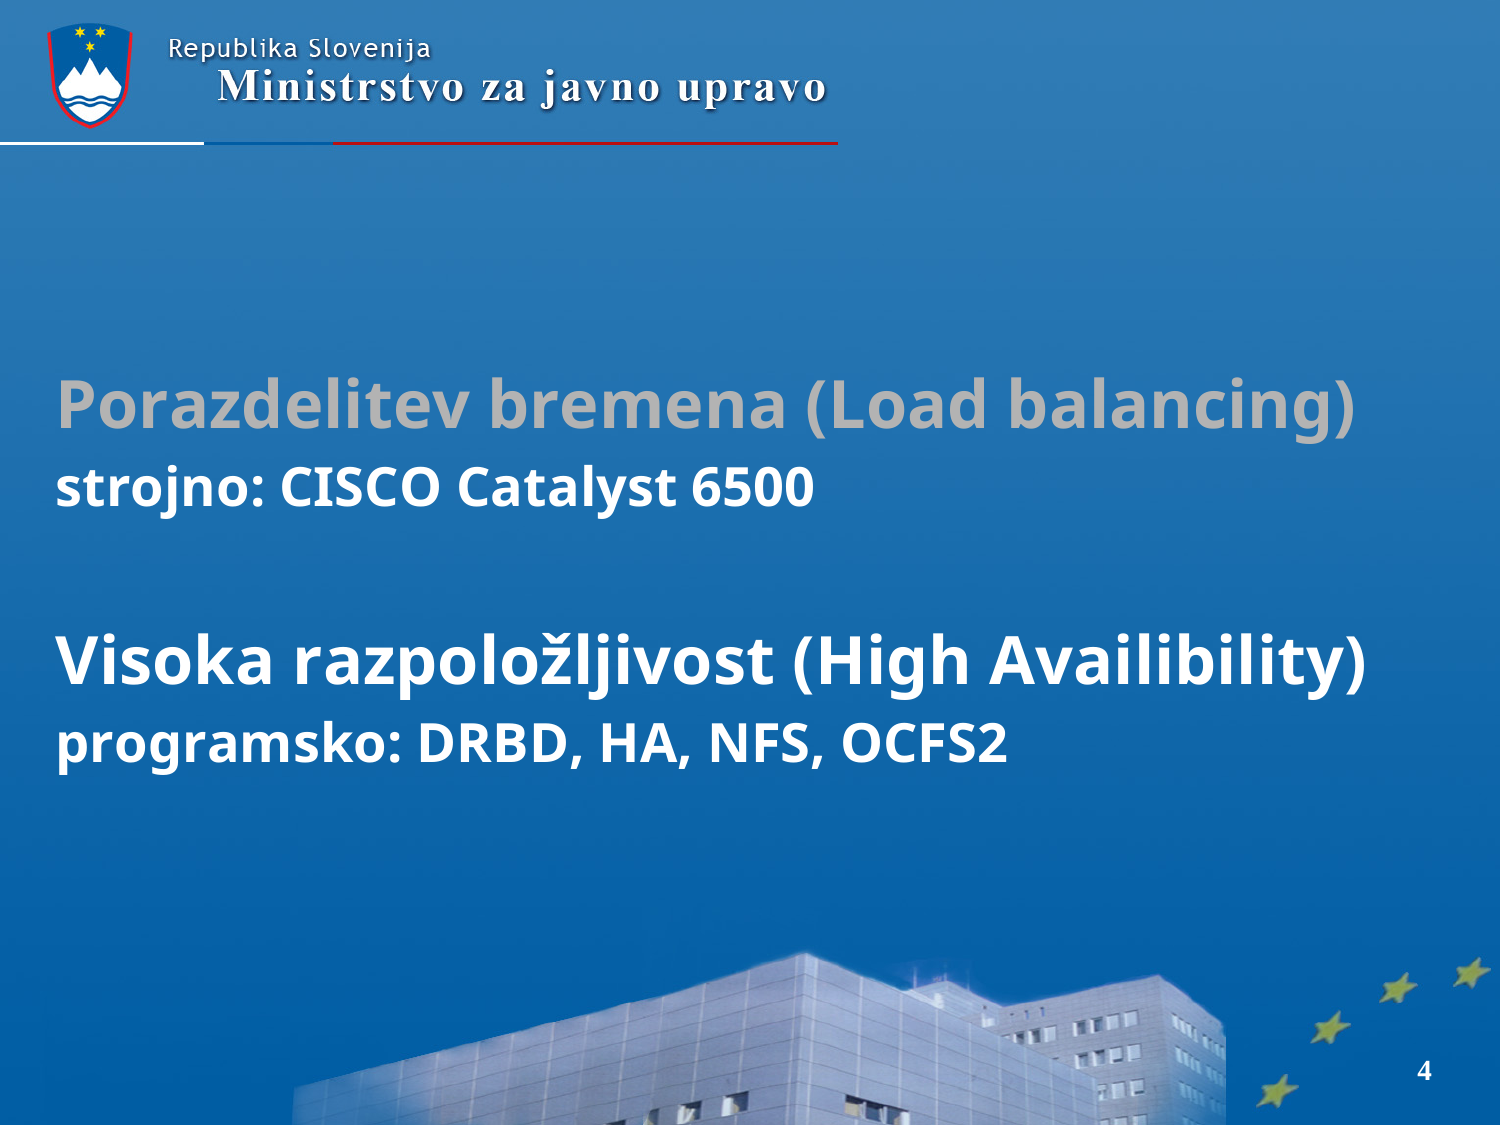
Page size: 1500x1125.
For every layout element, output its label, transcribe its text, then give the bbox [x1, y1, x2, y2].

picture [0, 0, 1500, 1125]
title Porazdelitev bremena (Load balancing) strojno: CISCO Catalyst 6500 Visoka razpoložljivost (High Availibility) programsko: DRBD, HA, NFS, OCFS2 [41, 350, 1465, 1013]
